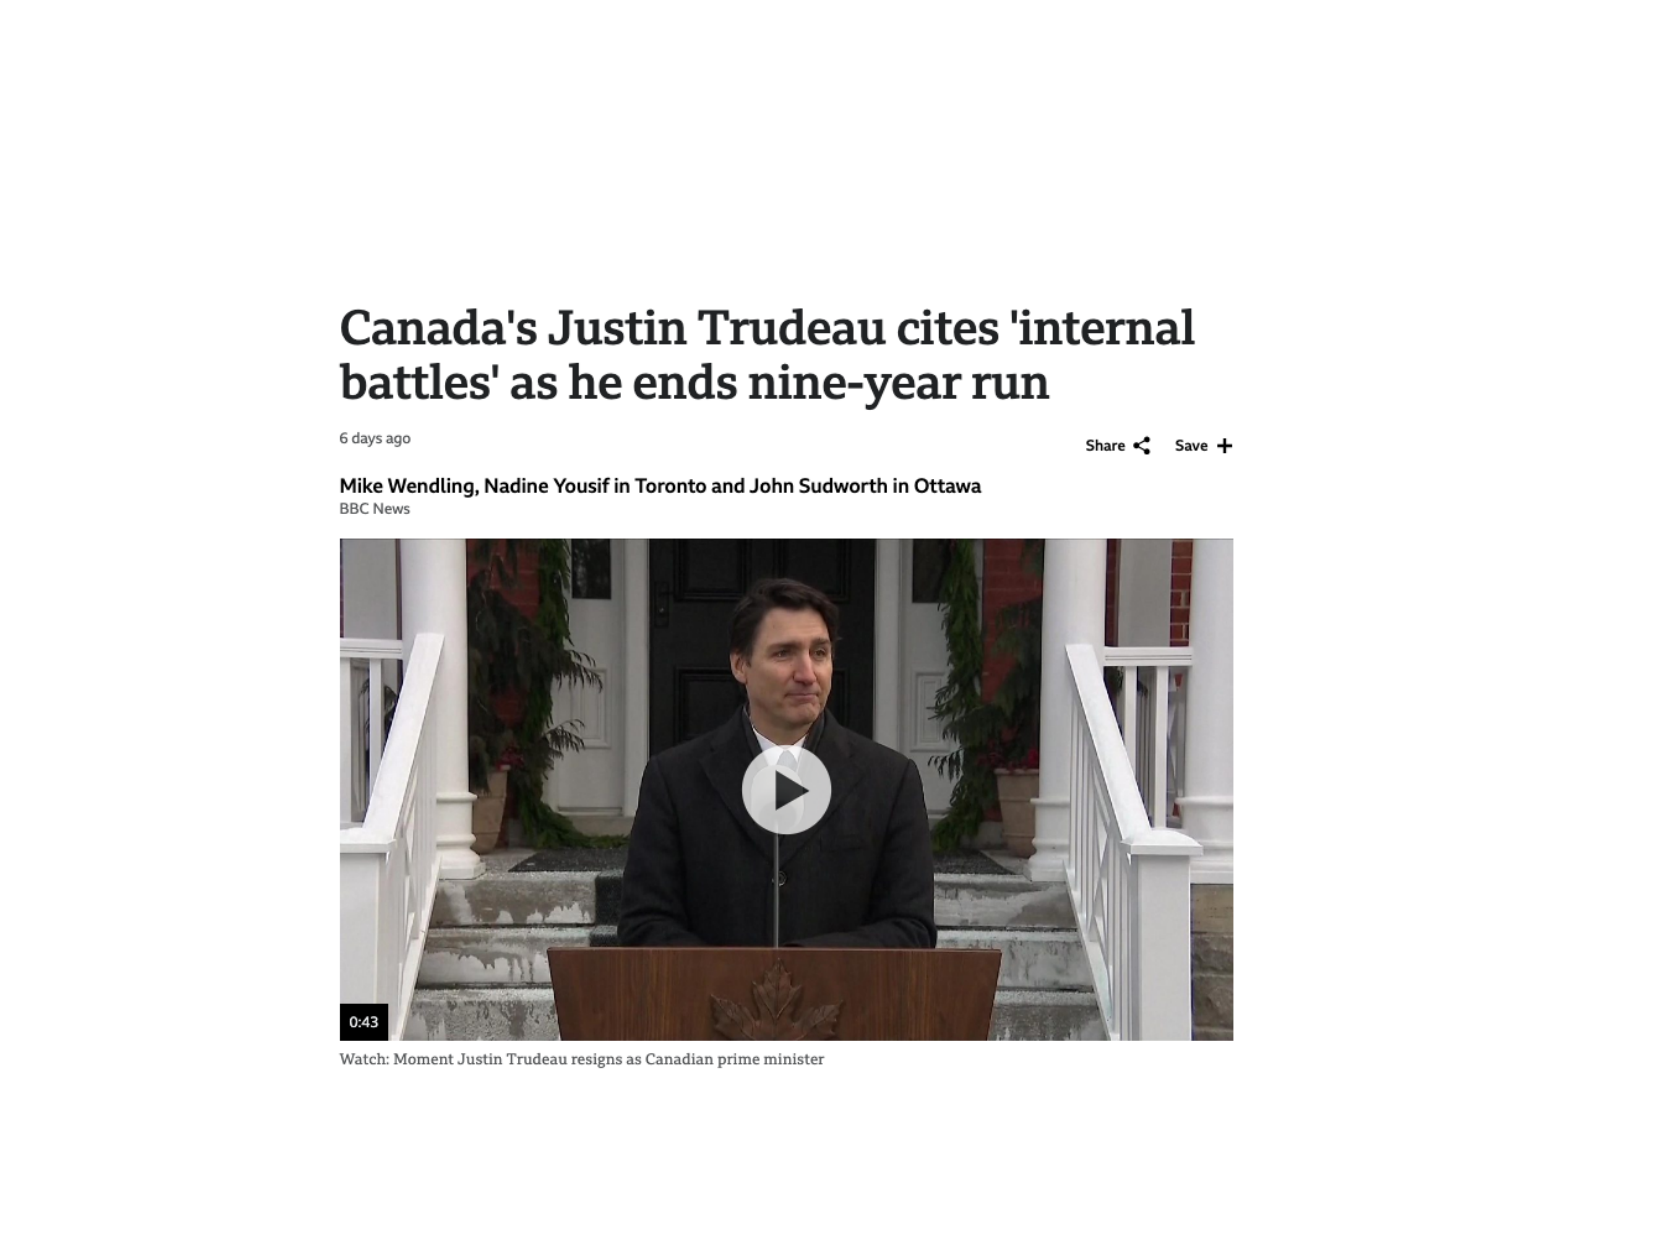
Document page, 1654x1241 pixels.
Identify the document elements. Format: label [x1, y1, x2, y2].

picture [298, 290, 1356, 1109]
